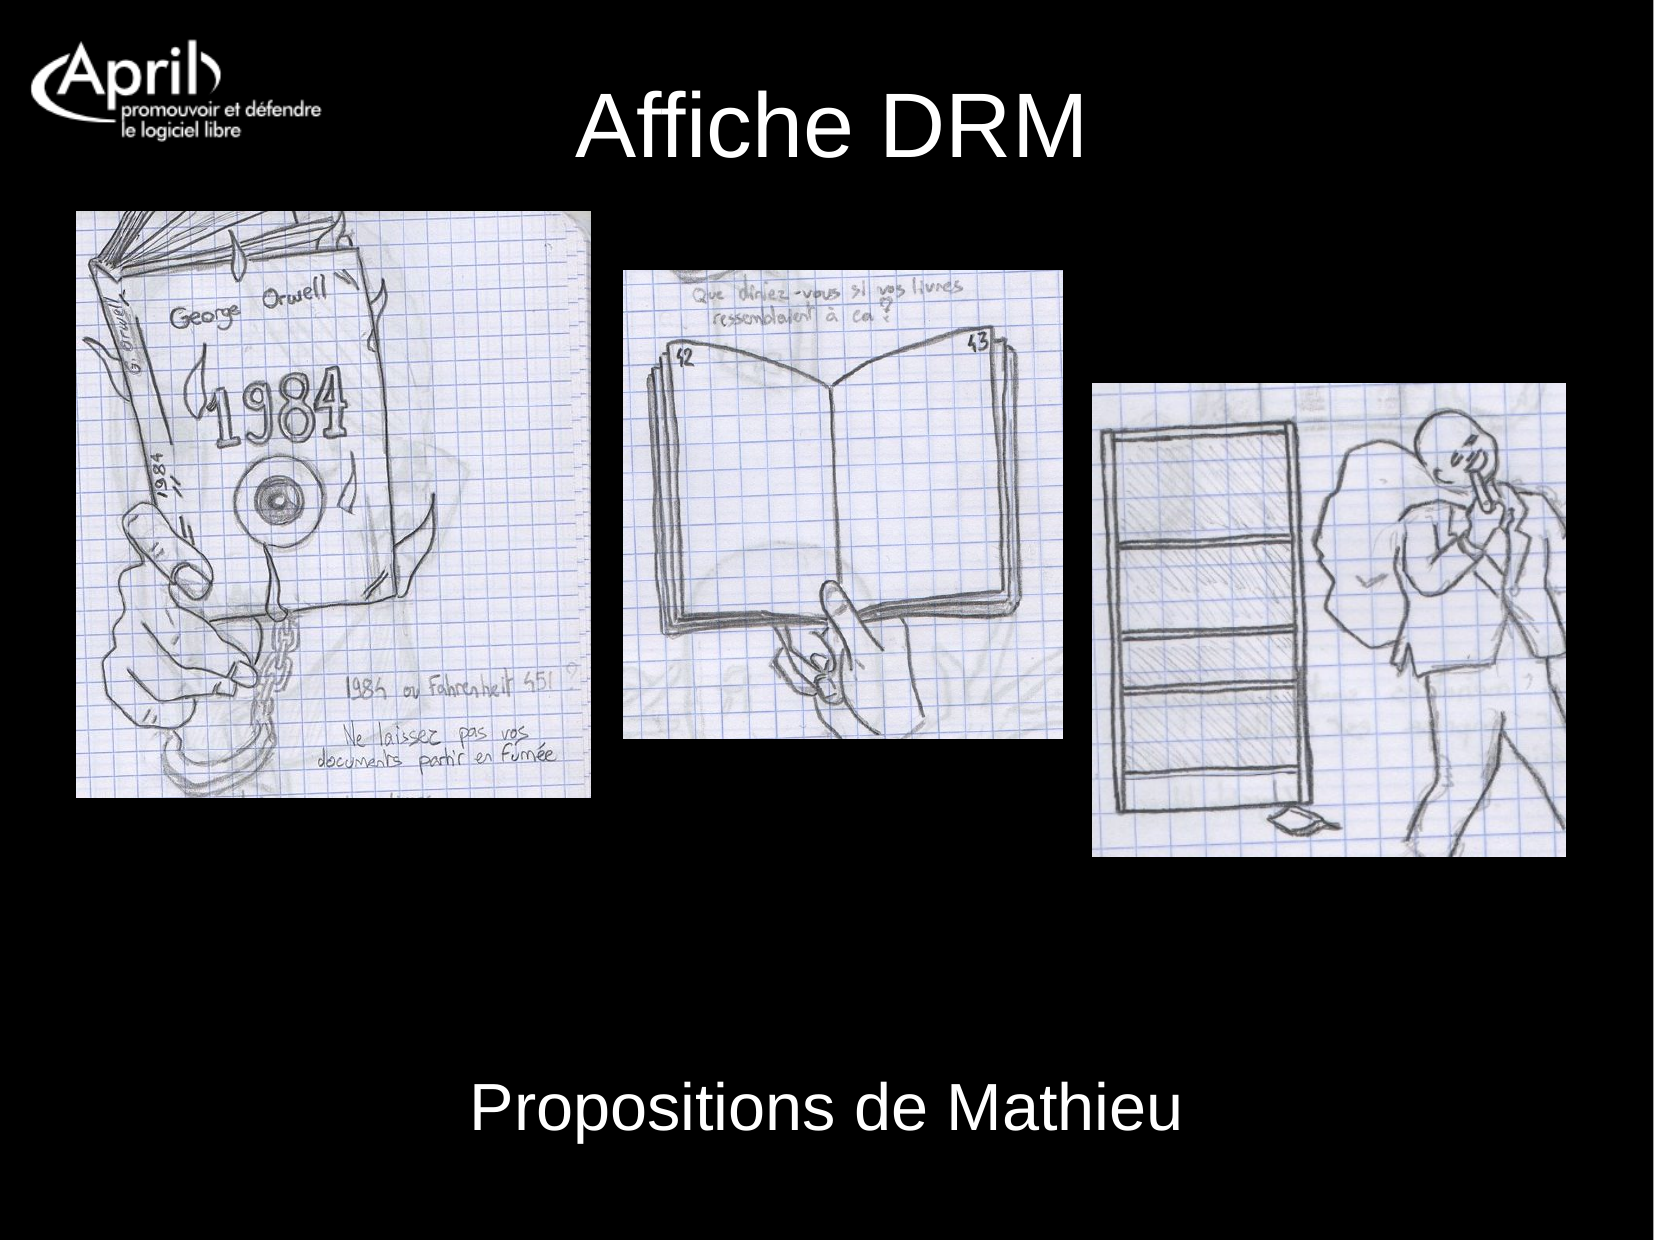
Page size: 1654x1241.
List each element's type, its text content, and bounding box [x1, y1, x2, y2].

text_box Propositions de Mathieu [82, 1003, 1571, 1211]
picture [76, 211, 591, 798]
title Affiche DRM [88, 44, 1577, 207]
picture [27, 34, 325, 148]
picture [1092, 383, 1566, 857]
picture [623, 270, 1063, 739]
